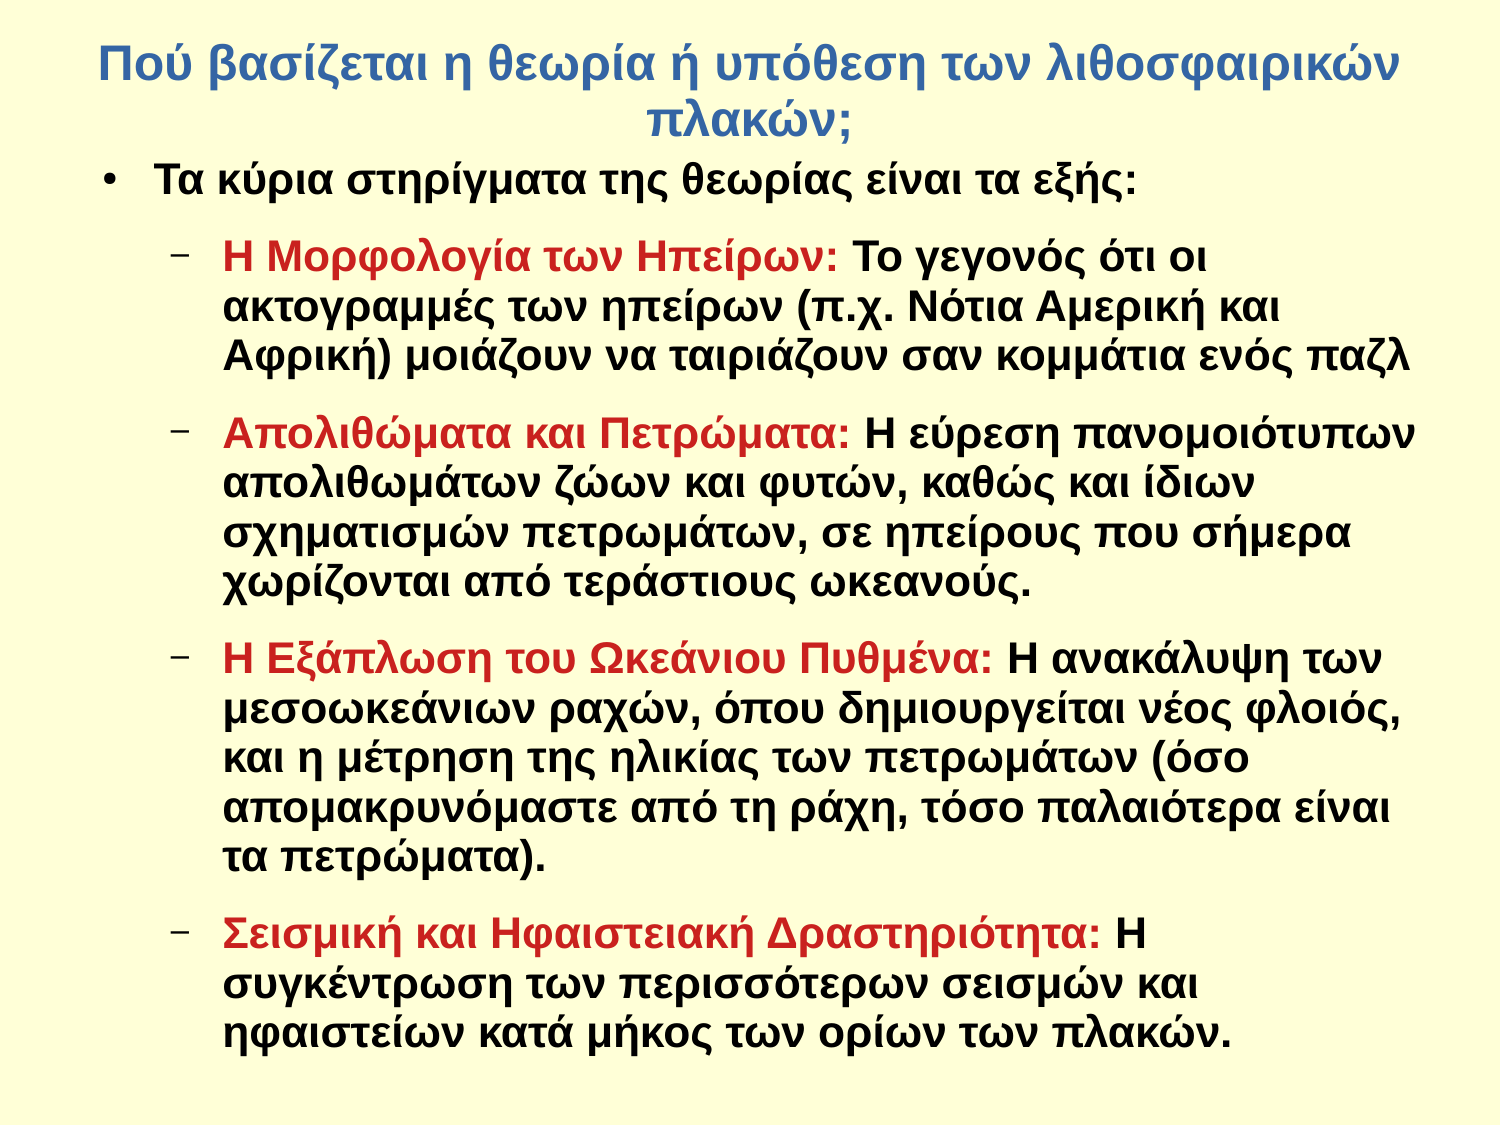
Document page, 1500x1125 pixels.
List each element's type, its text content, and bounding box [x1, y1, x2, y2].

list Τα κύρια στηρίγματα της θεωρίας είναι τα εξής: Η Μορφολογία των Ηπείρων: Το γεγονός ότι οι ακτογραμμές των ηπείρων (π.χ. Νότια Αμερική και Αφρική) μοιάζουν να ταιριάζουν σαν κομμάτια ενός παζλ Απολιθώματα και Πετρώματα: Η εύρεση πανομοιότυπων απολιθωμάτων ζώων και φυτών, καθώς και ίδιων σχηματισμών πετρωμάτων, σε ηπείρους που σήμερα χωρίζονται από τεράστιους ωκεανούς. Η Εξάπλωση του Ωκεάνιου Πυθμένα: Η ανακάλυψη των μεσοωκεάνιων ραχών, όπου δημιουργείται νέος φλοιός, και η μέτρηση της ηλικίας των πετρωμάτων (όσο απομακρυνόμαστε από τη ράχη, τόσο παλαιότερα είναι τα πετρώματα). Σεισμική και Ηφαιστειακή Δραστηριότητα: Η συγκέντρωση των περισσότερων σεισμών και ηφαιστείων κατά μήκος των ορίων των πλακών. [84, 154, 1435, 1072]
title Πού βασίζεται η θεωρία ή υπόθεση των λιθοσφαιρικών πλακών; [75, 26, 1425, 155]
